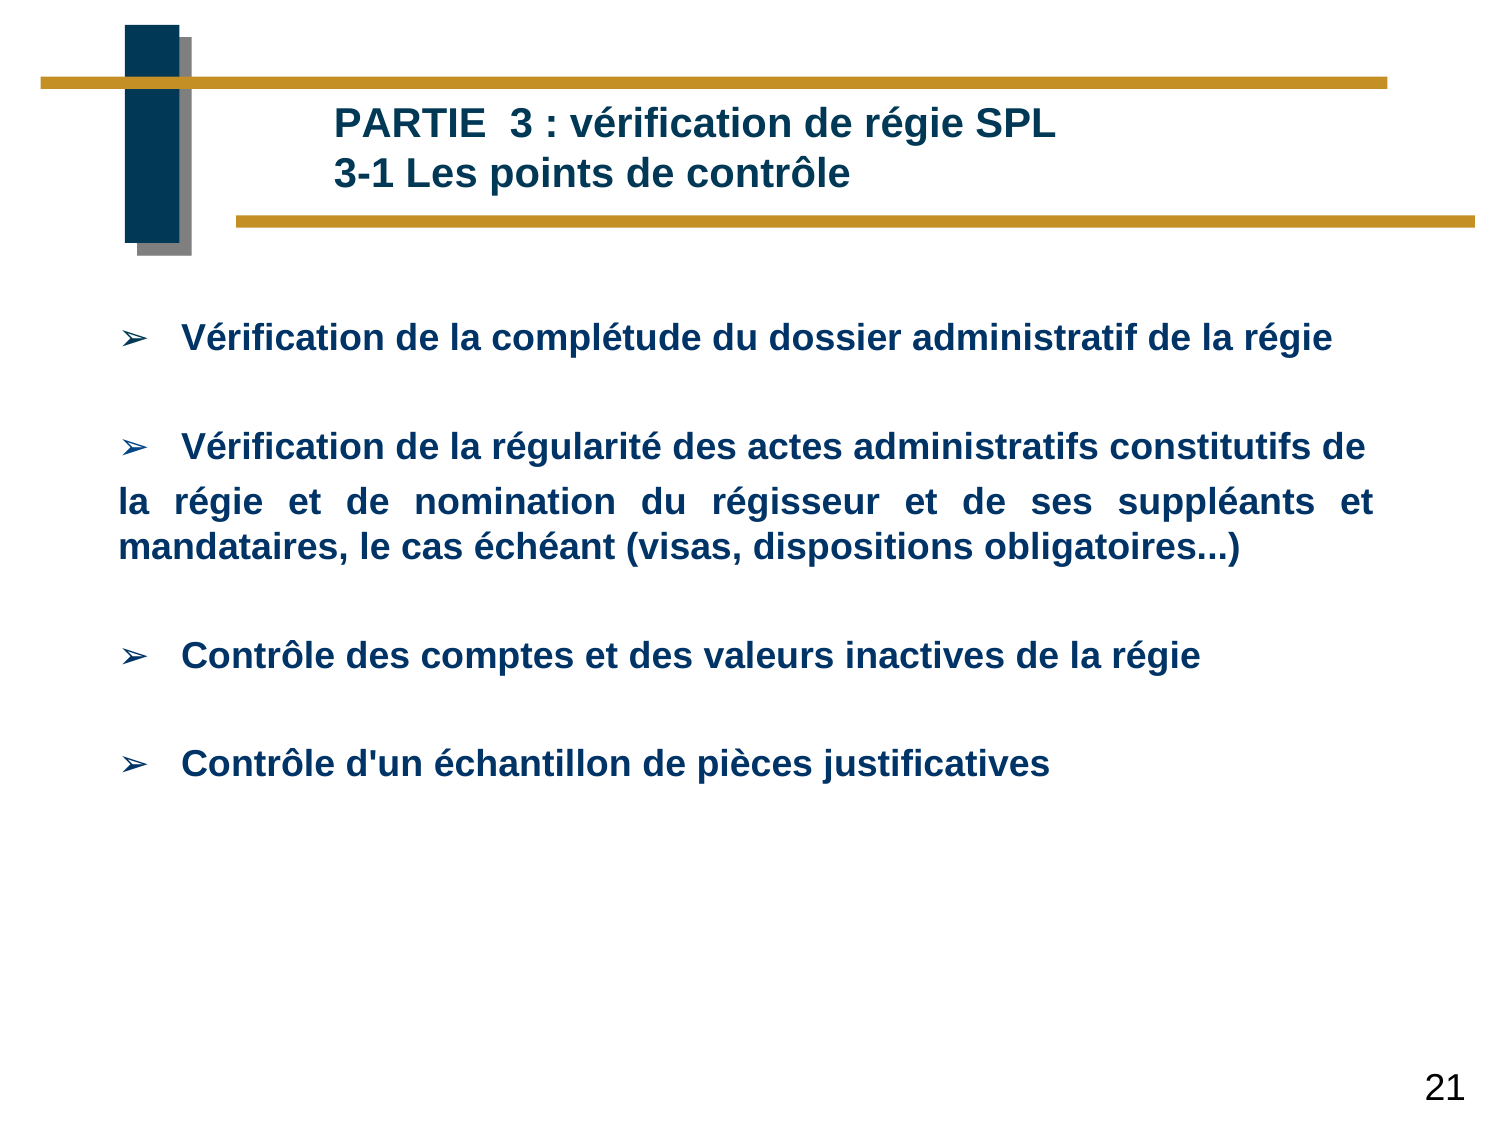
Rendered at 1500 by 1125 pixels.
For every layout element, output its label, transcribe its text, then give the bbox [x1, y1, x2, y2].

list 21 [1252, 1062, 1489, 1125]
title [121, 68, 1438, 179]
text_box [124, 24, 180, 68]
text_box [236, 215, 318, 228]
text_box [1316, 215, 1475, 228]
list ➢ Vérification de la complétude du dossier administratif de la régie ➢ Vérification de la régularité des actes administratifs constitutifs de la régie et de nomination du régisseur et de ses suppléants et mandataires, le cas échéant (visas, dispositions obligatoires...) ➢ Contrôle des comptes et des valeurs inactives de la régie ➢ Contrôle d'un échantillon de pièces justificatives [118, 313, 1375, 1028]
text_box PARTIE 3 : vérification de régie SPL 3-1 Les points de contrôle [318, 179, 1316, 249]
text_box [124, 179, 180, 243]
text_box [40, 76, 121, 89]
